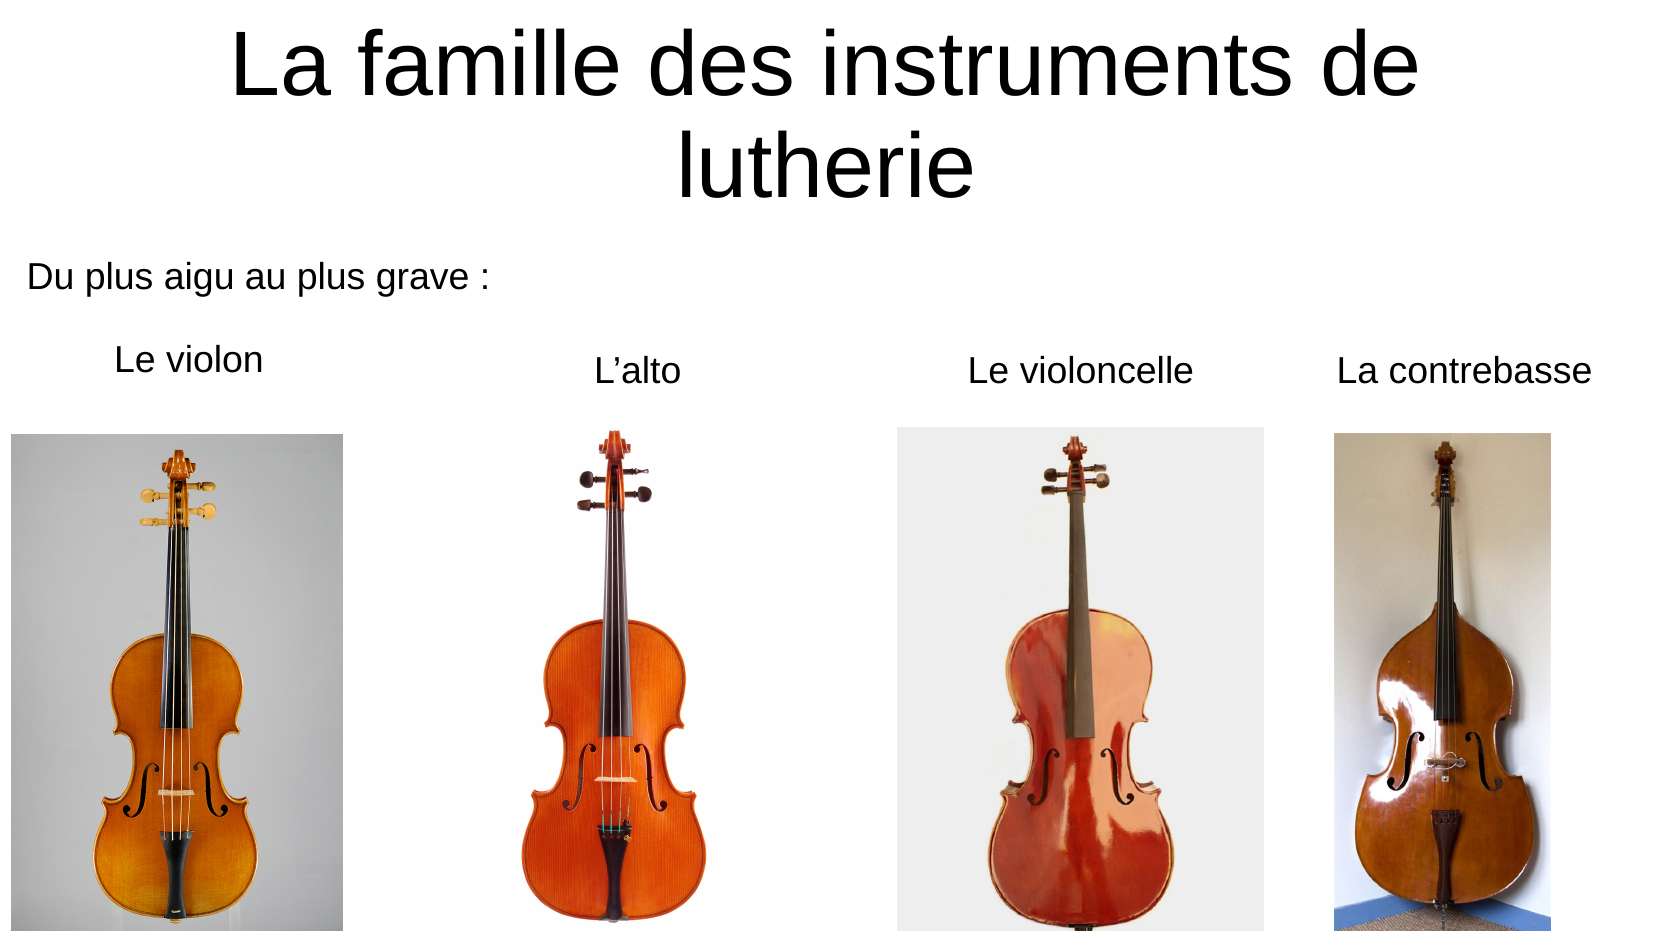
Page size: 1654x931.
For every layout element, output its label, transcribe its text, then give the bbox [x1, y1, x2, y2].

picture [354, 425, 863, 931]
text_box L’alto [448, 342, 827, 400]
picture [897, 427, 1264, 931]
picture [11, 434, 343, 931]
text_box La contrebasse [1299, 342, 1630, 400]
title La famille des instruments de lutherie [82, 12, 1571, 218]
text_box Le violoncelle [909, 342, 1252, 400]
text_box Le violon [82, 330, 296, 388]
picture [1334, 433, 1551, 931]
text_box Du plus aigu au plus grave : [11, 248, 745, 305]
